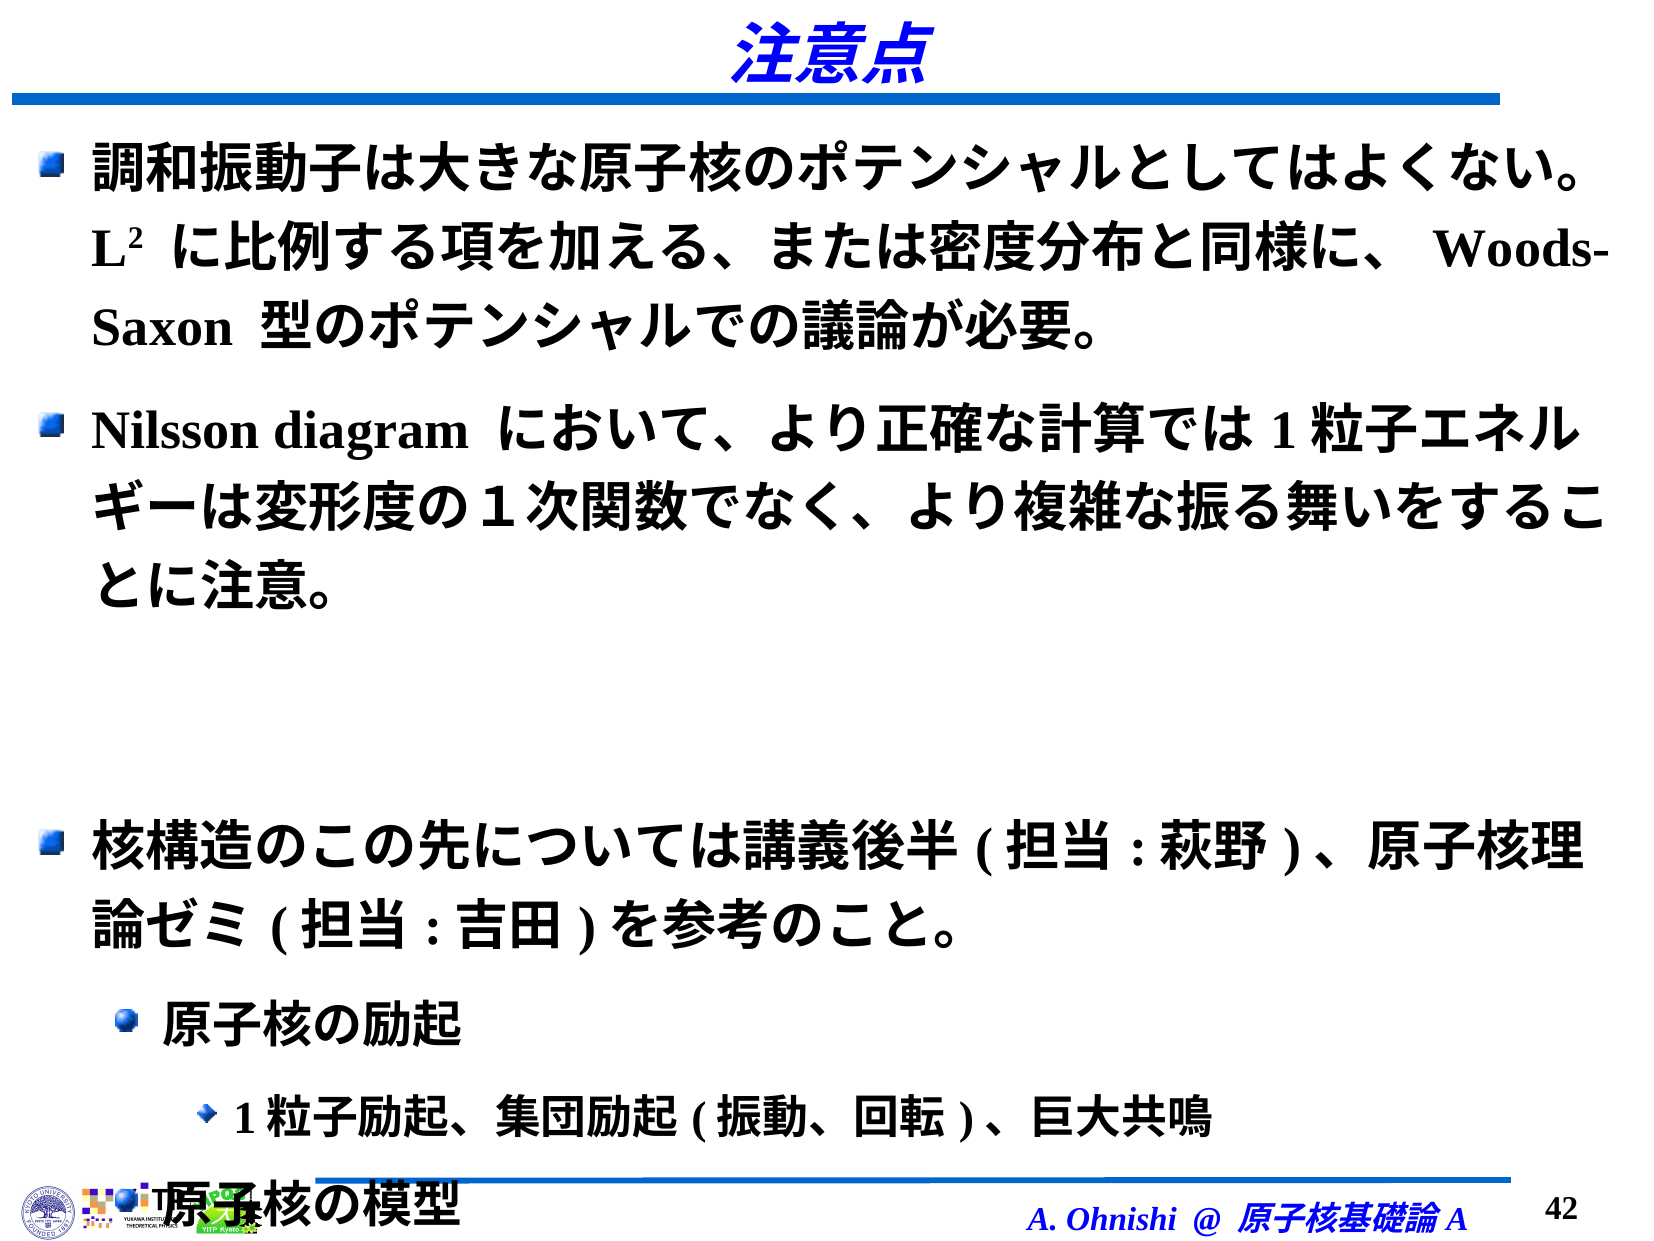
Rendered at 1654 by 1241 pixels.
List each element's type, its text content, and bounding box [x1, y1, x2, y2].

list 調和振動子は大きな原子核のポテンシャルとしてはよくない。 L2 に比例する項を加える、または密度分布と同様に、Woods-Saxon 型のポテンシャルでの議論が必要。 Nilsson diagram において、より正確な計算では1粒子エネルギーは変形度の１次関数でなく、より複雑な振る舞いをすることに注意。 核構造のこの先については講義後半(担当:萩野)、原子核理論ゼミ(担当:吉田)を参考のこと。 原子核の励起 1粒子励起、集団励起(振動、回転)、巨大共鳴 原子核の模型 殻模型、クラスター模型、平均場模型 [20, 124, 1621, 1137]
picture [20, 1185, 76, 1241]
title 注意点 [0, 0, 1654, 99]
picture [77, 1179, 263, 1234]
